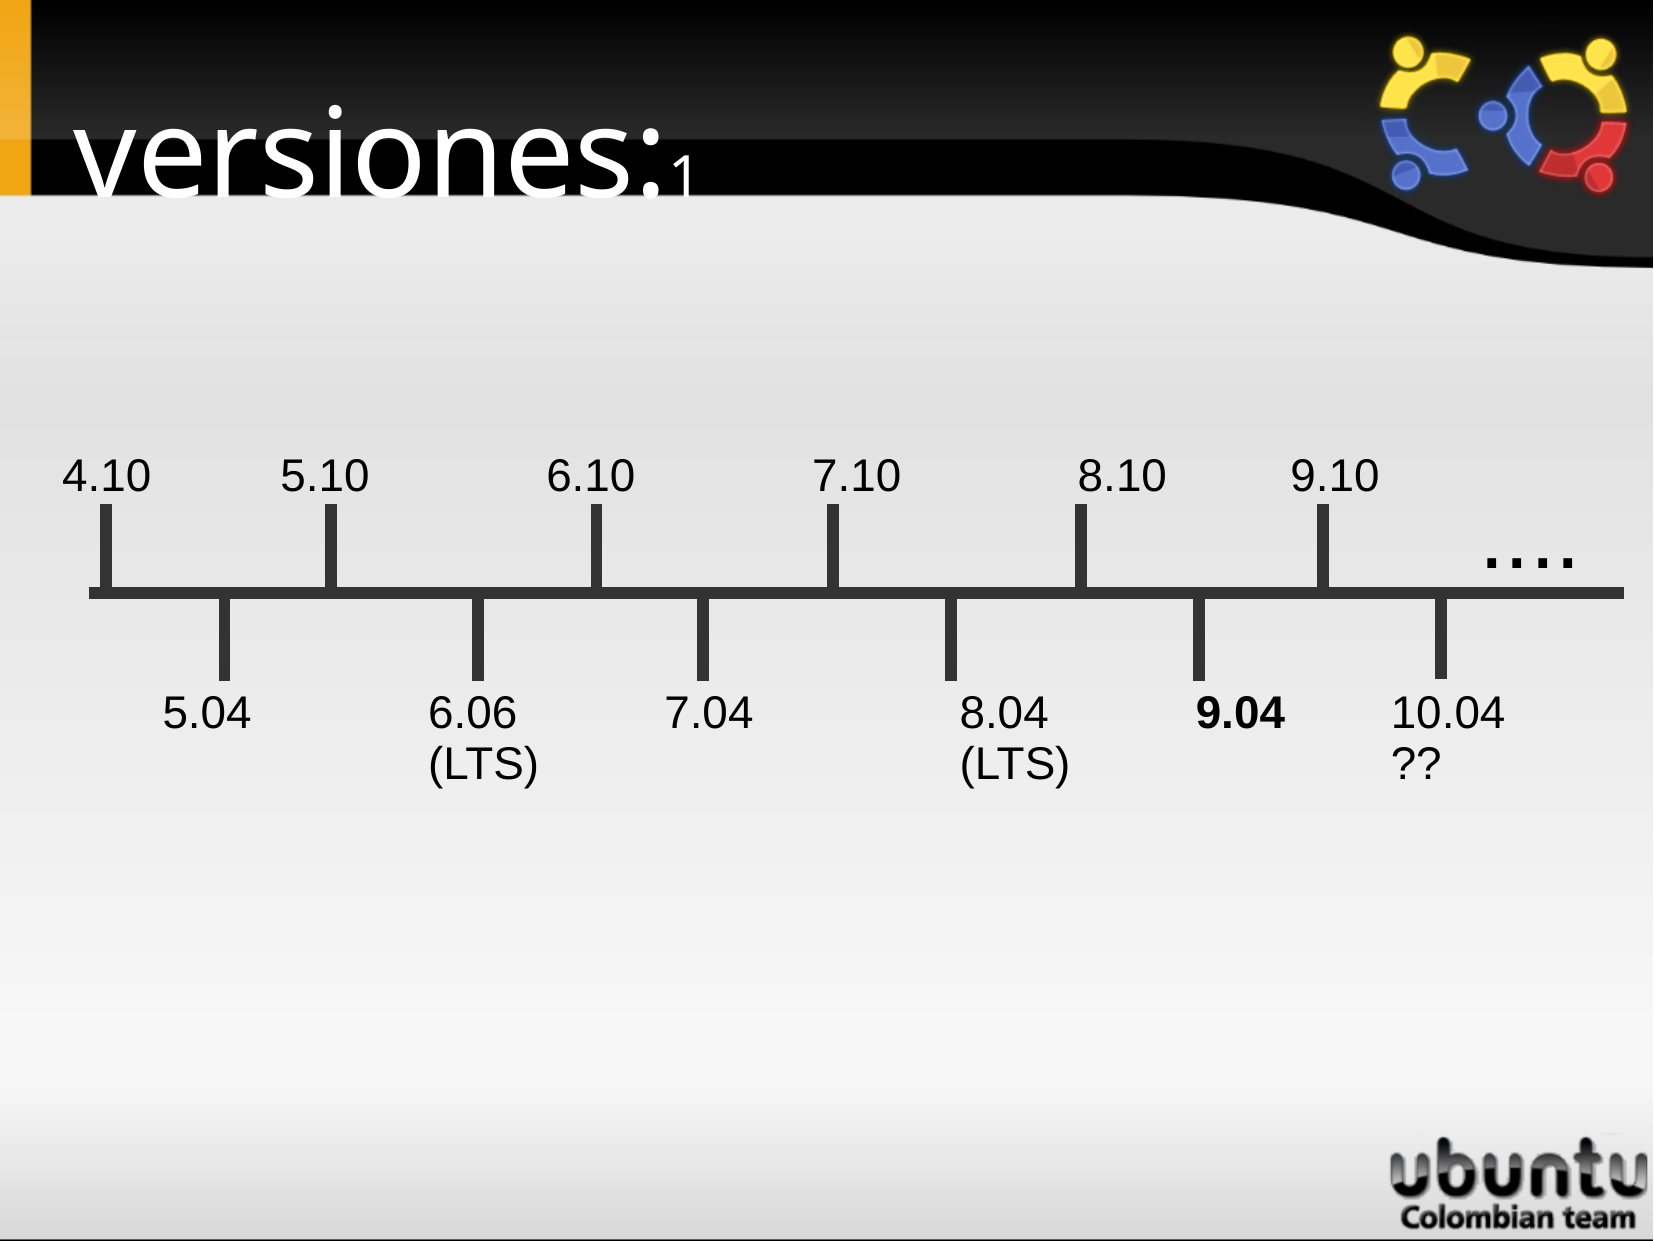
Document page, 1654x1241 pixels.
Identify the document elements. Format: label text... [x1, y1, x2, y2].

text_box 4.10 [47, 442, 254, 523]
text_box 5.10 [265, 442, 473, 523]
text_box 10.04 ?? [1375, 679, 1536, 797]
text_box 6.10 [531, 442, 739, 523]
text_box 6.06 (LTS) [413, 679, 621, 797]
text_box 7.10 [797, 442, 1004, 523]
text_box 9.10 [1275, 442, 1483, 523]
text_box 7.04 [649, 679, 857, 759]
text_box 8.10 [1062, 442, 1270, 523]
text_box 9.04 [1181, 679, 1375, 759]
picture [0, 0, 1653, 1241]
text_box versiones:1 [59, 56, 739, 195]
text_box 5.04 [147, 679, 355, 759]
text_box 8.04 (LTS) [944, 679, 1152, 797]
text_box .... [1464, 478, 1625, 596]
